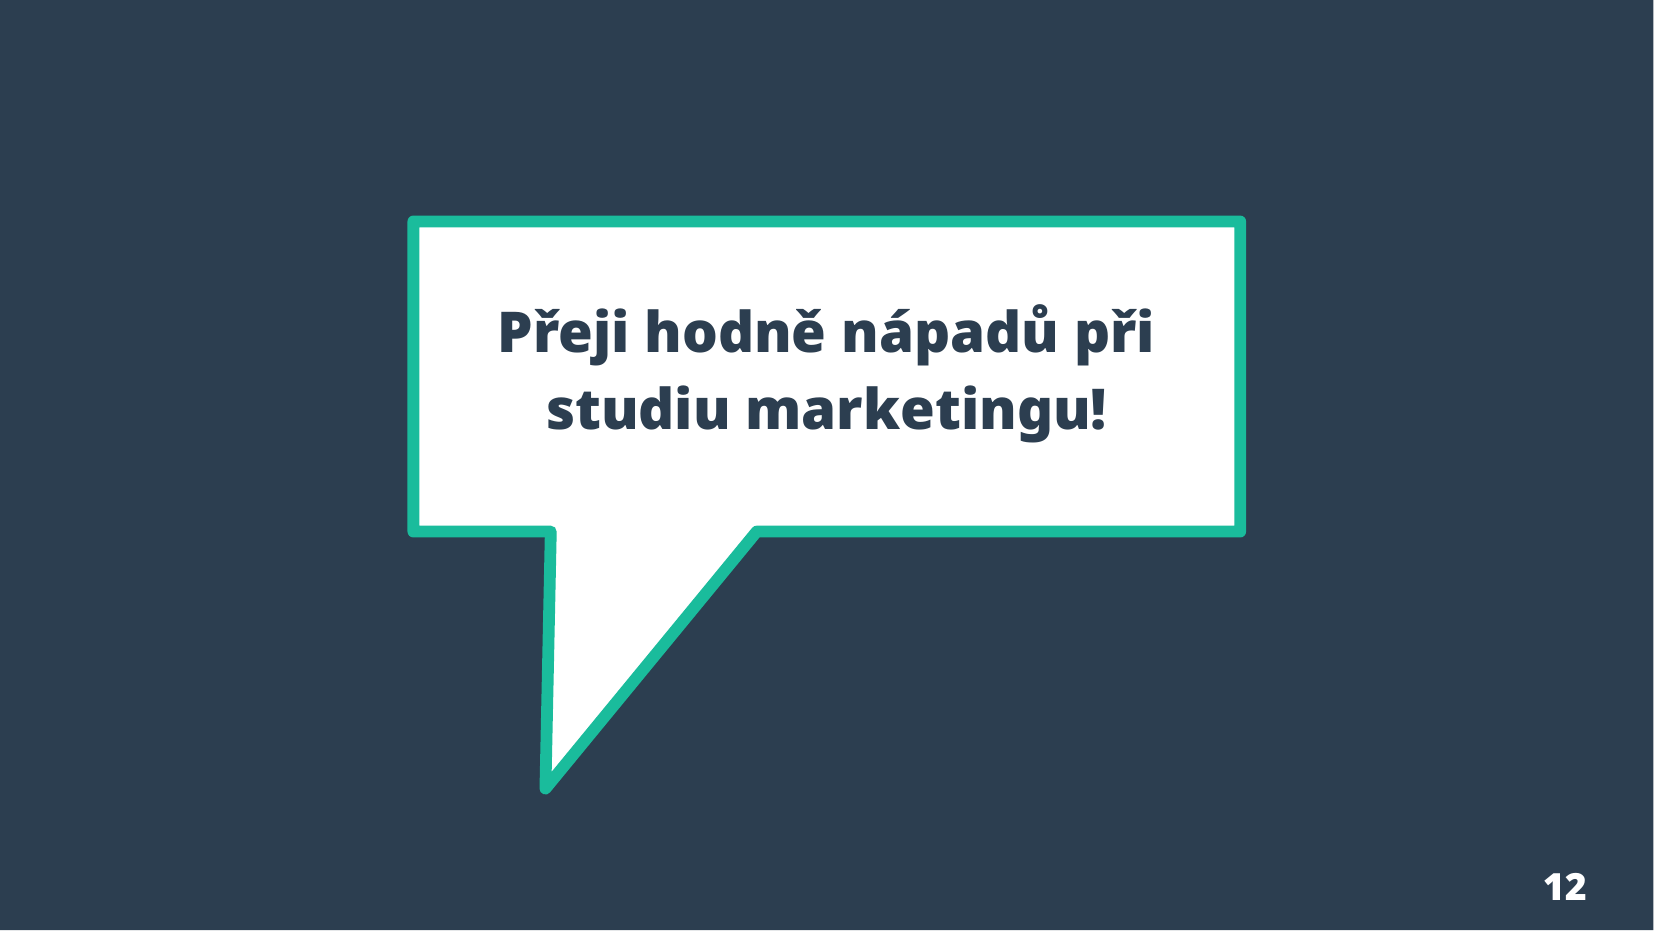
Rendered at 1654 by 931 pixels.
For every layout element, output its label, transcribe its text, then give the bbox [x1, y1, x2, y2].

title Přeji hodně nápadů při studiu marketingu! [442, 236, 1211, 502]
